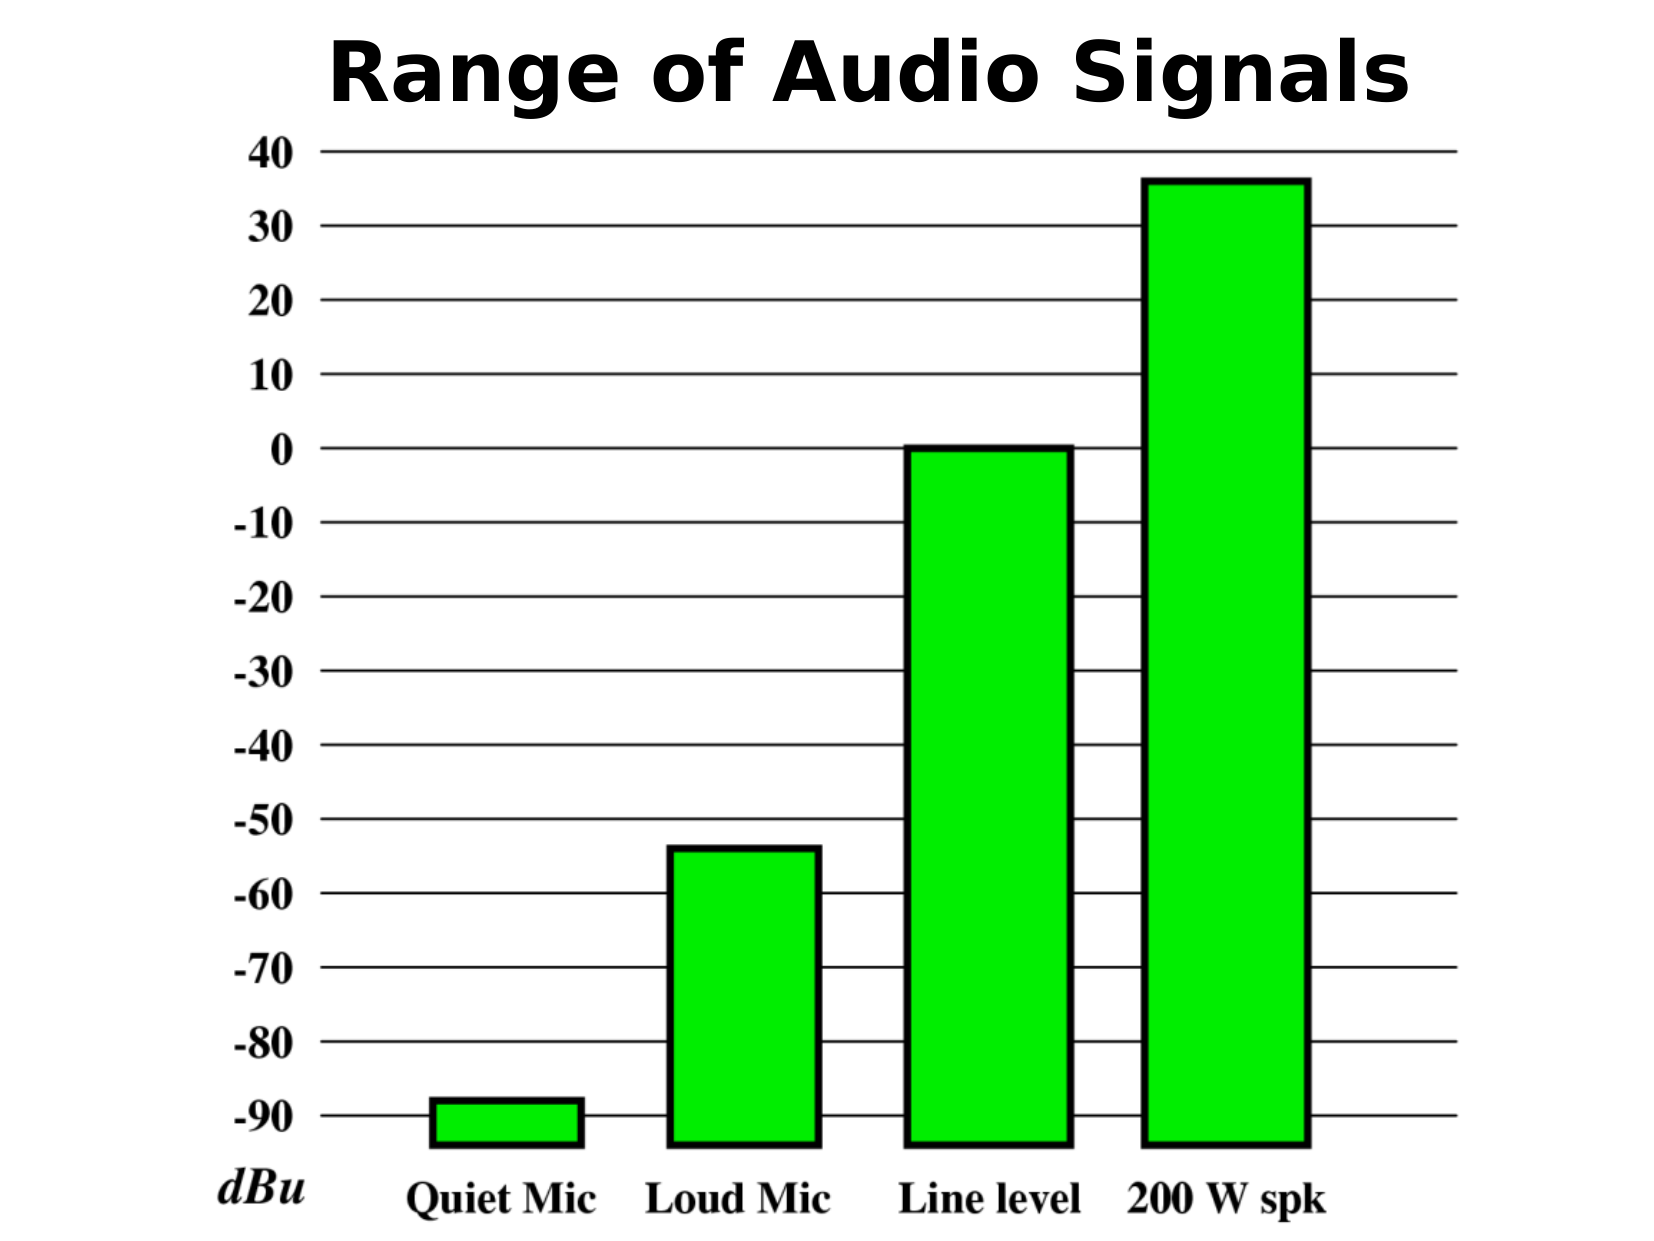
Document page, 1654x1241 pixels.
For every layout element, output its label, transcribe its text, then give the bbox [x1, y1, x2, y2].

picture [203, 129, 1467, 1228]
text_box Range of Audio Signals [326, 21, 1474, 125]
